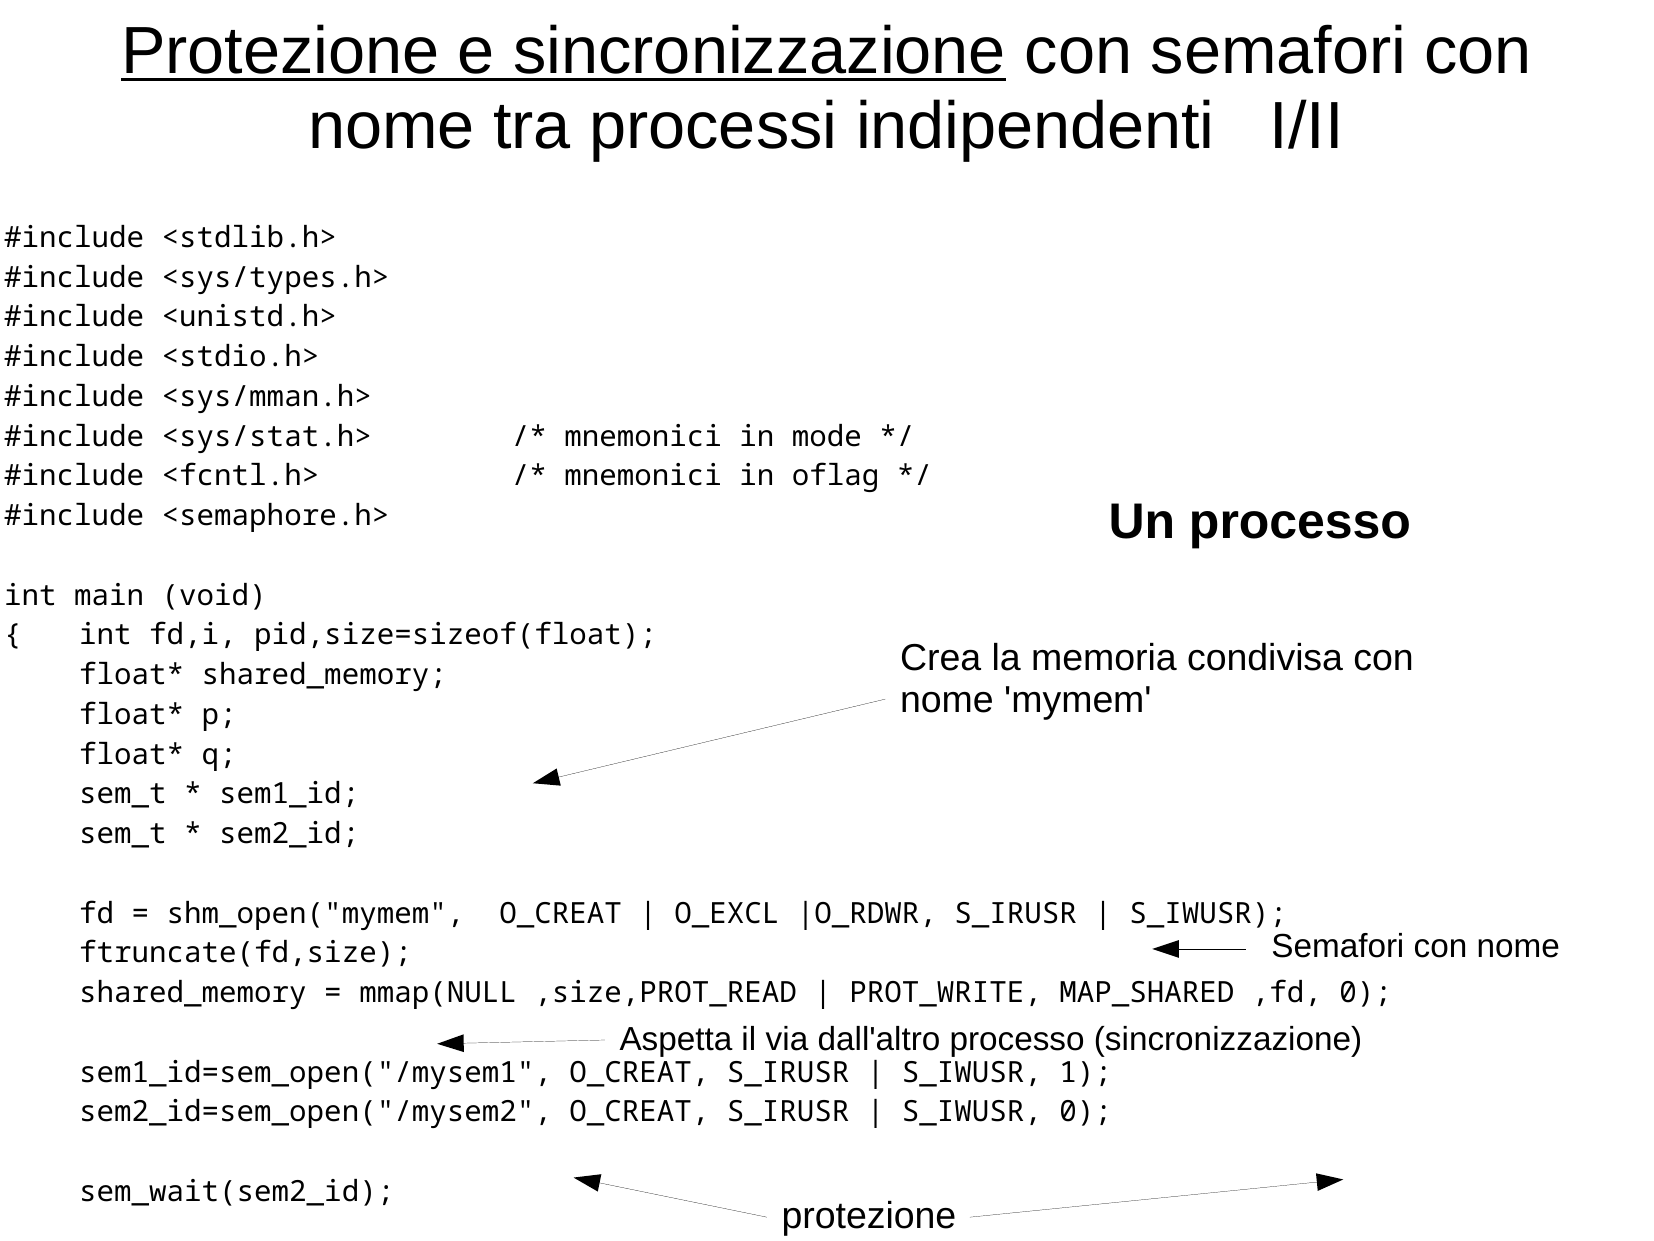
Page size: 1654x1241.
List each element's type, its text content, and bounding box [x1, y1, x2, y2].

title Protezione e sincronizzazione con semafori con nome tra processi indipendenti I/II [82, 0, 1571, 169]
text_box #include <stdlib.h> #include <sys/types.h> #include <unistd.h> #include <stdio.h> #include <sys/mman.h> #include <sys/stat.h> /* mnemonici in mode */ #include <fcntl.h> /* mnemonici in oflag */ #include <semaphore.h> int main (void) { int fd,i, pid,size=sizeof(float); float* shared_memory; float* p; float* q; sem_t * sem1_id; sem_t * sem2_id; fd = shm_open("mymem", O_CREAT | O_EXCL |O_RDWR, S_IRUSR | S_IWUSR); ftruncate(fd,size); shared_memory = mmap(NULL ,size,PROT_READ | PROT_WRITE, MAP_SHARED ,fd, 0); sem1_id=sem_open("/mysem1", O_CREAT, S_IRUSR | S_IWUSR, 1); sem2_id=sem_open("/mysem2", O_CREAT, S_IRUSR | S_IWUSR, 0); sem_wait(sem2_id); q=shared_memory; for(i=0;i<10;i++){sem_wait(sem1_id); printf("A. *q=%f\n", (*q)++); sem_post(sem1_id);} } [0, 169, 1654, 1206]
text_box Semafori con nome [1256, 919, 1581, 973]
text_box Crea la memoria condivisa con nome 'mymem' [885, 628, 1443, 728]
text_box Aspetta il via dall'altro processo (sincronizzazione) [604, 1013, 1486, 1066]
text_box protezione [766, 1187, 1158, 1241]
text_box Un processo [1093, 485, 1654, 558]
